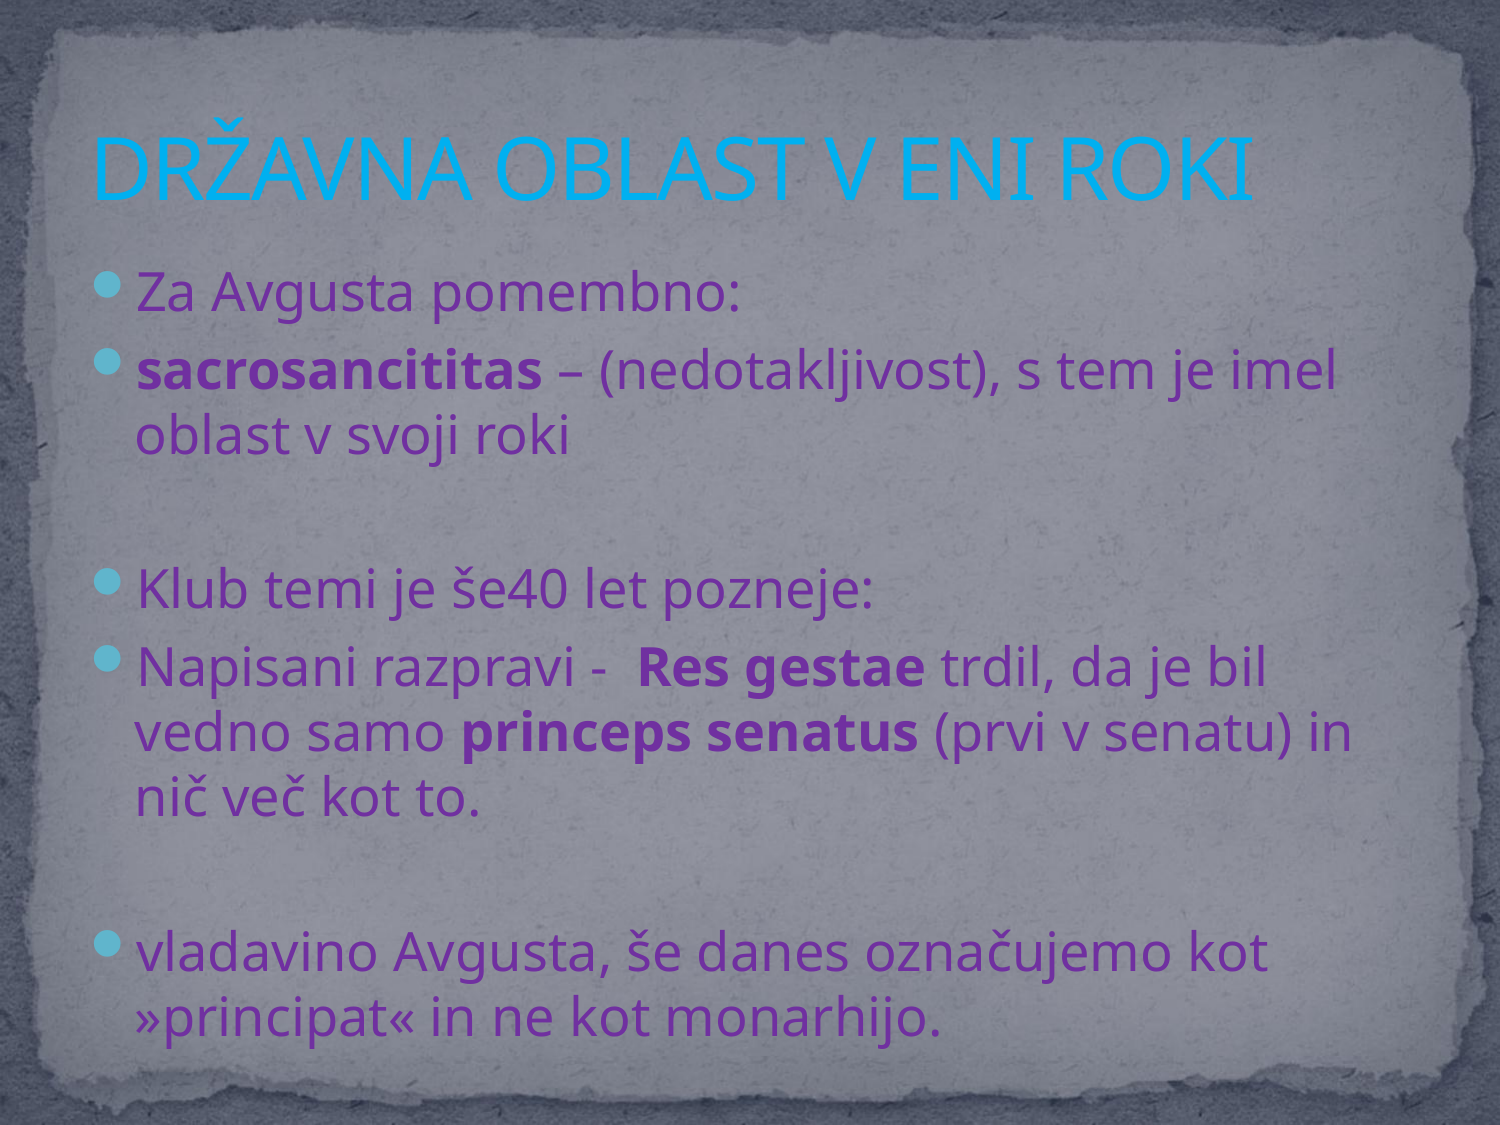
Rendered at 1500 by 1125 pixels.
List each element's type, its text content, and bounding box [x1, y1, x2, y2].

title DRŽAVNA OBLAST V ENI ROKI [75, 24, 1425, 225]
list Za Avgusta pomembno: sacrosancititas – (nedotakljivost), s tem je imel oblast v svoji roki Klub temi je še40 let pozneje: Napisani razpravi - Res gestae trdil, da je bil vedno samo princeps senatus (prvi v senatu) in nič več kot to. vladavino Avgusta, še danes označujemo kot »principat« in ne kot monarhijo. [75, 249, 1425, 1090]
picture [0, 0, 1500, 1125]
